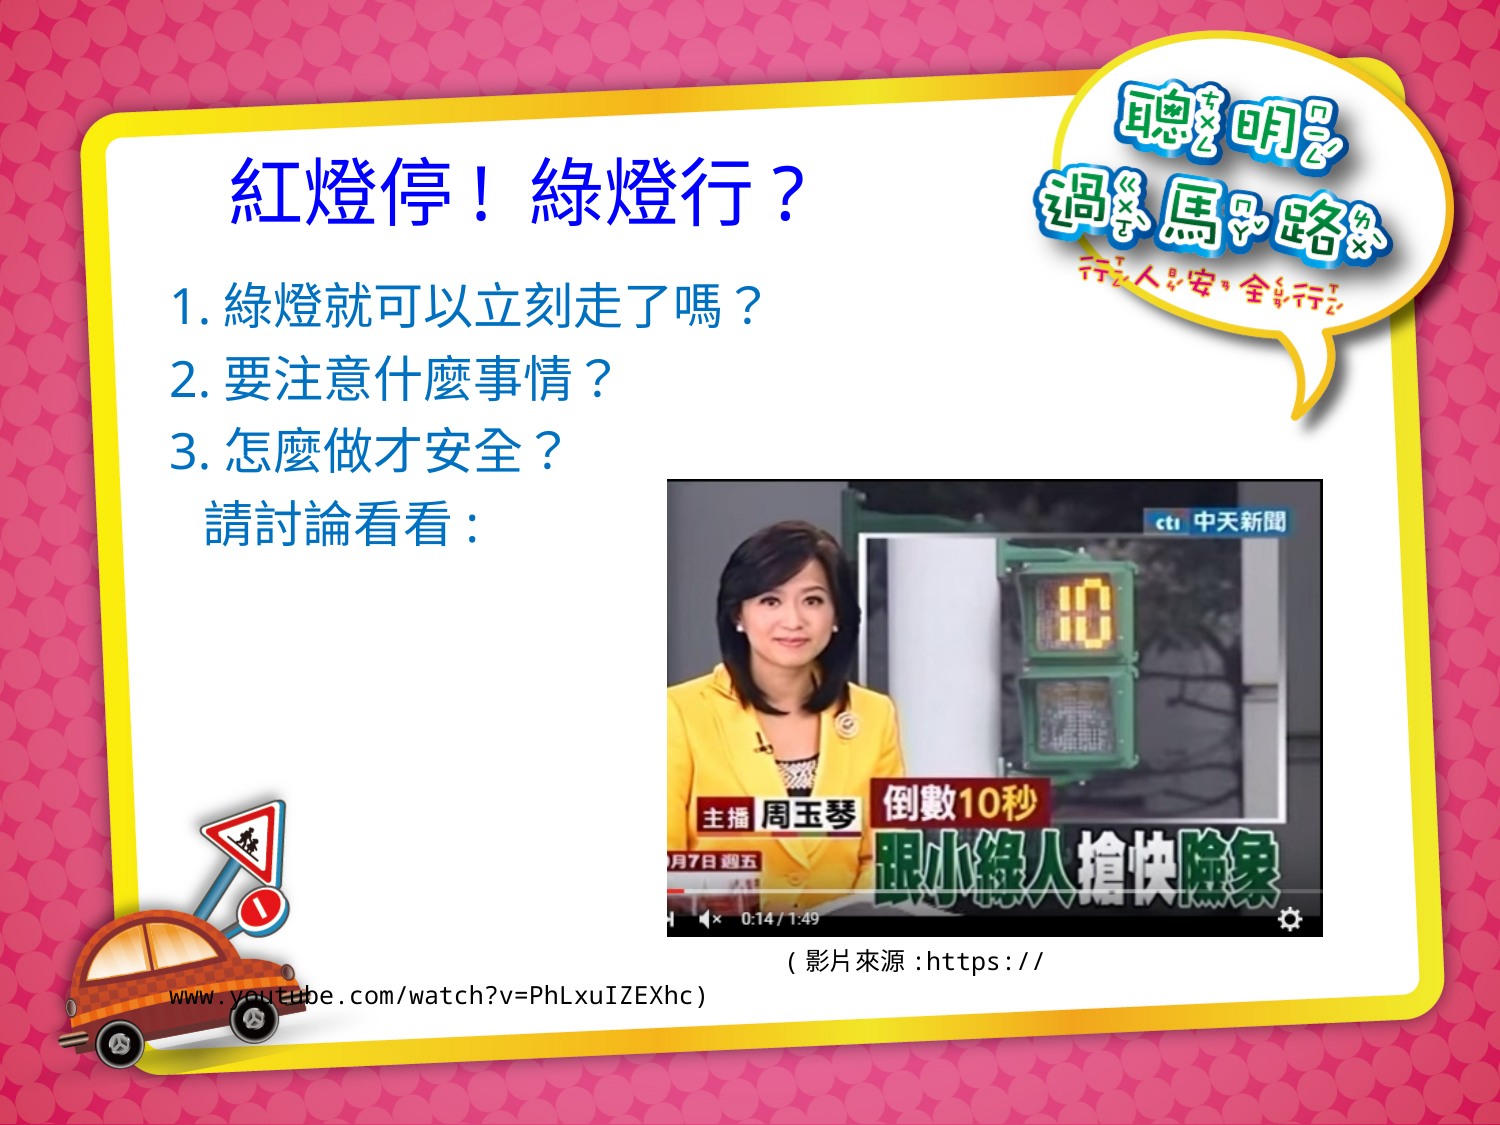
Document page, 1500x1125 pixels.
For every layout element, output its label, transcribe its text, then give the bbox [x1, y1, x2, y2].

list 1.綠燈就可以立刻走了嗎？ 2.要注意什麼事情？ 3.怎麼做才安全？ 請討論看看: (影片來源:https://www.youtube.com/watch?v=PhLxuIZEXhc) [154, 267, 1500, 1035]
title 紅燈停! 綠燈行? [95, 101, 940, 279]
picture [667, 479, 1323, 937]
